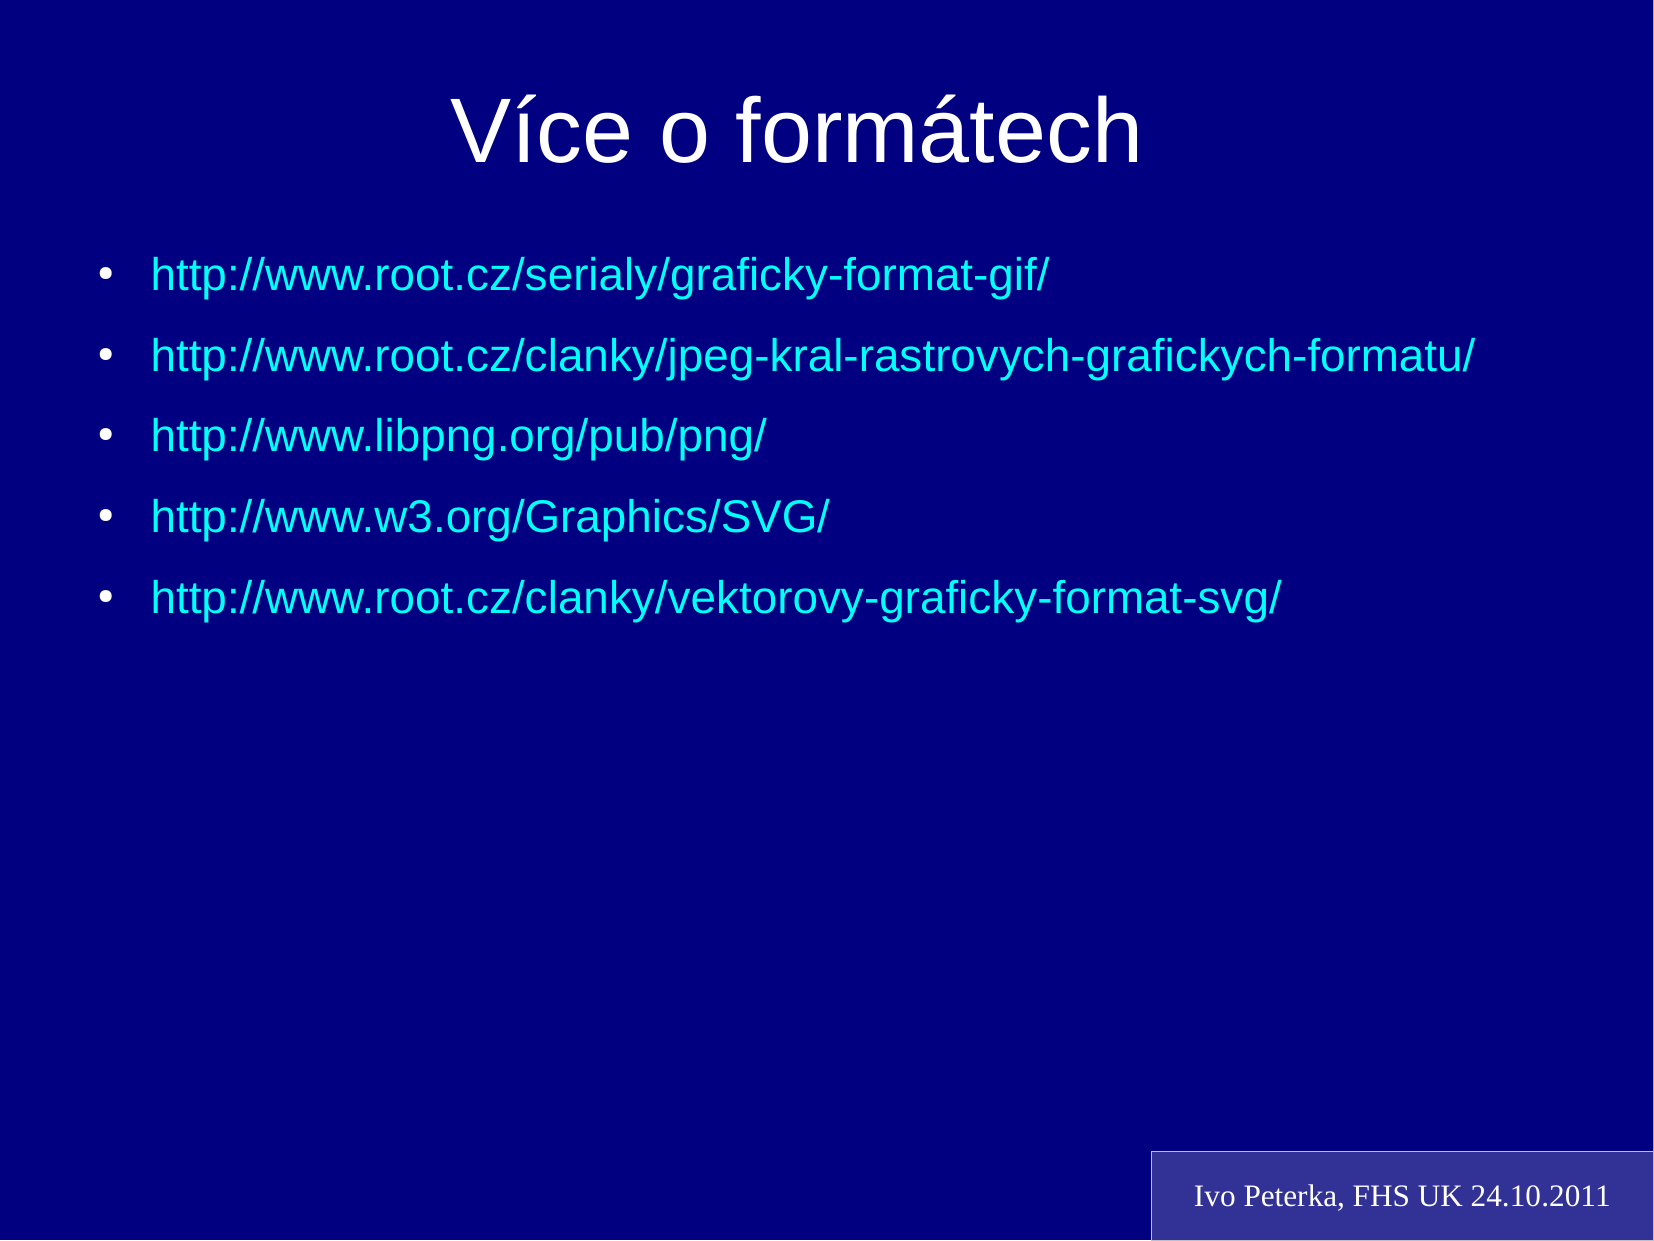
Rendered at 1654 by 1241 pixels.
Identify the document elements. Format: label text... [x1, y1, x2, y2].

list http://www.root.cz/serialy/graficky-format-gif/ http://www.root.cz/clanky/jpeg-kral-rastrovych-grafickych-formatu/ http://www.libpng.org/pub/png/ http://www.w3­.org/Graphics/SVG/ http://www.root.cz/clanky/vektorovy-graficky-format-svg/ [79, 248, 1515, 951]
title Více o formátech [79, 42, 1515, 220]
